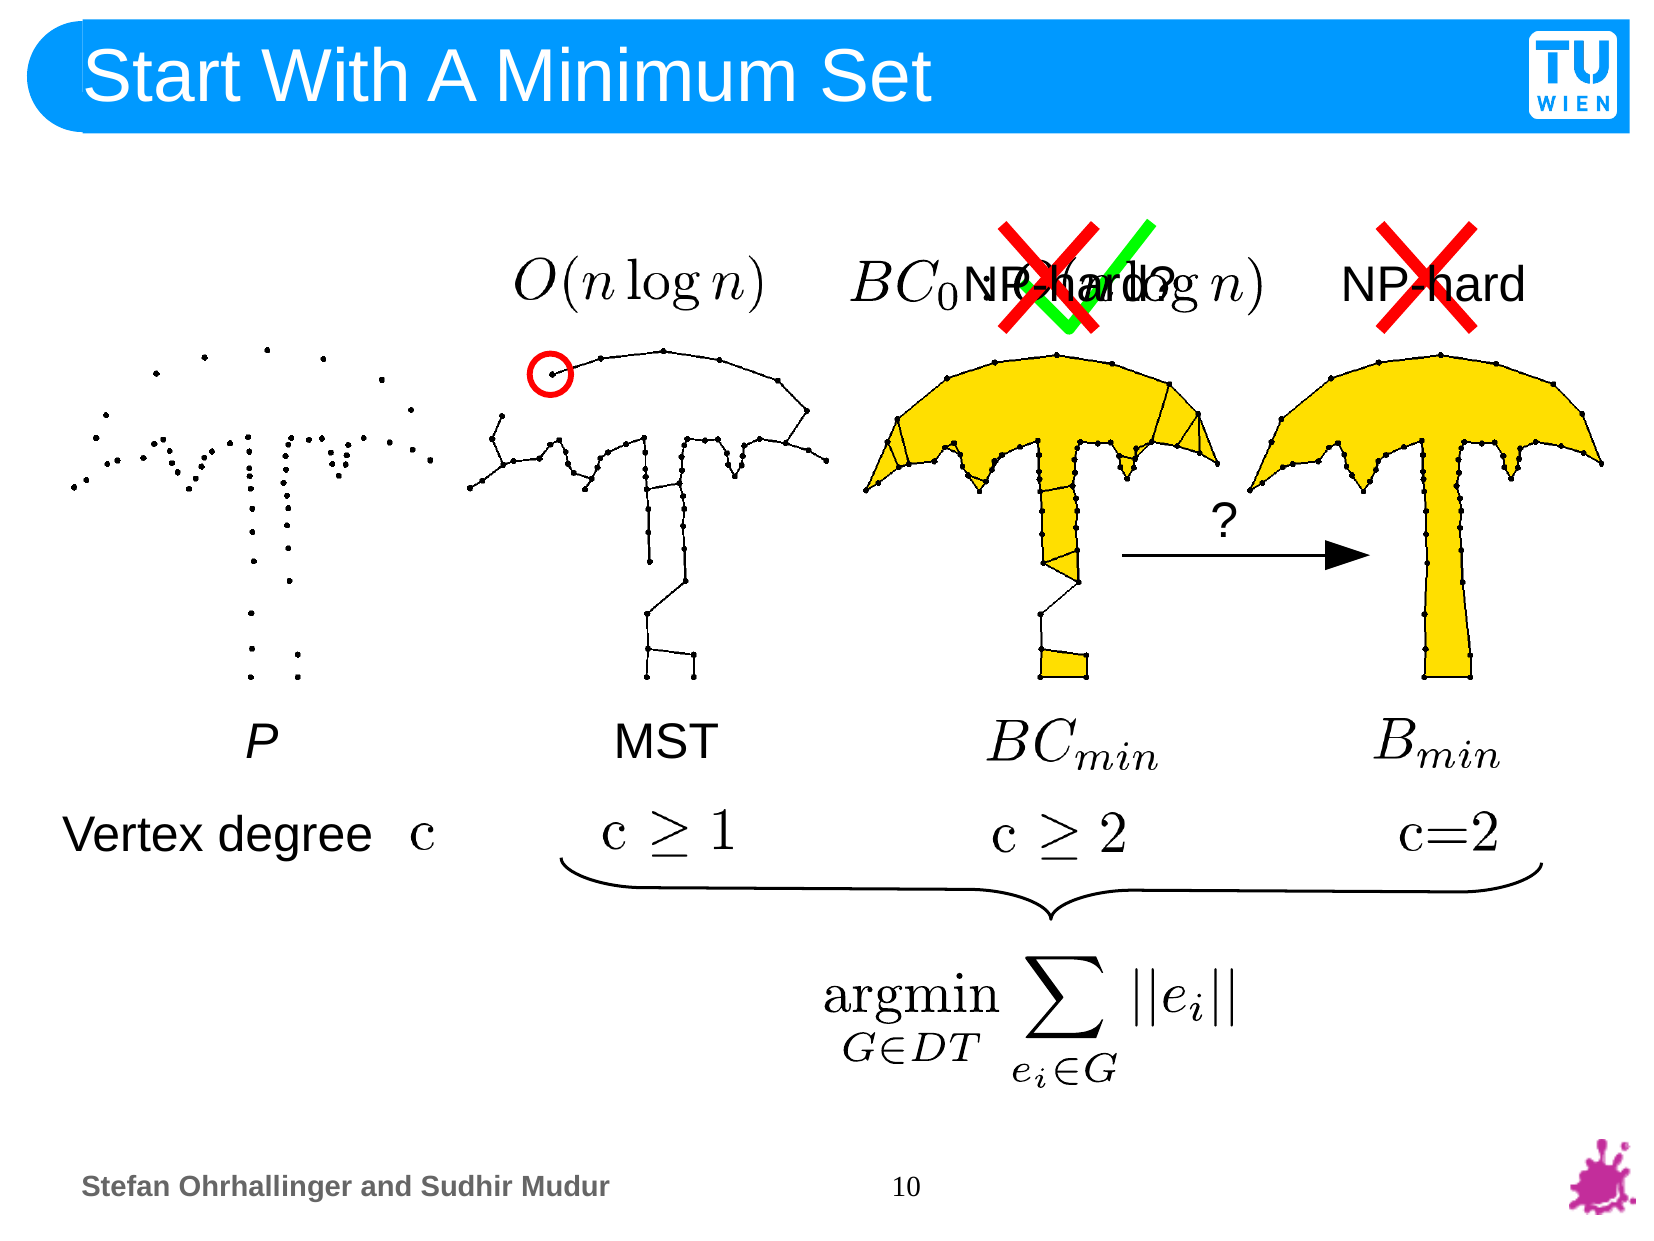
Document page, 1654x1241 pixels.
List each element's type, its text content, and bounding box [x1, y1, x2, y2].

picture [467, 348, 829, 680]
picture [1529, 31, 1617, 119]
picture [986, 718, 1158, 770]
title Start With A Minimum Set [82, 33, 1486, 118]
picture [410, 823, 434, 850]
picture [602, 809, 733, 857]
picture [1399, 811, 1497, 851]
text_box [822, 950, 1240, 1088]
text_box [1192, 257, 1268, 316]
text_box ? [1195, 484, 1252, 554]
picture [1569, 1139, 1636, 1215]
picture [1373, 718, 1501, 768]
picture [71, 347, 433, 680]
text_box P [230, 706, 302, 777]
text_box NP-hard? [948, 249, 1192, 320]
picture [1247, 352, 1604, 680]
list [82, 212, 1571, 1109]
text_box NP-hard [1325, 249, 1542, 320]
text_box [847, 257, 948, 316]
text_box Vertex degree [47, 798, 390, 870]
picture [863, 352, 1220, 680]
text_box MST [598, 706, 741, 777]
picture [515, 255, 762, 314]
picture [992, 812, 1125, 860]
